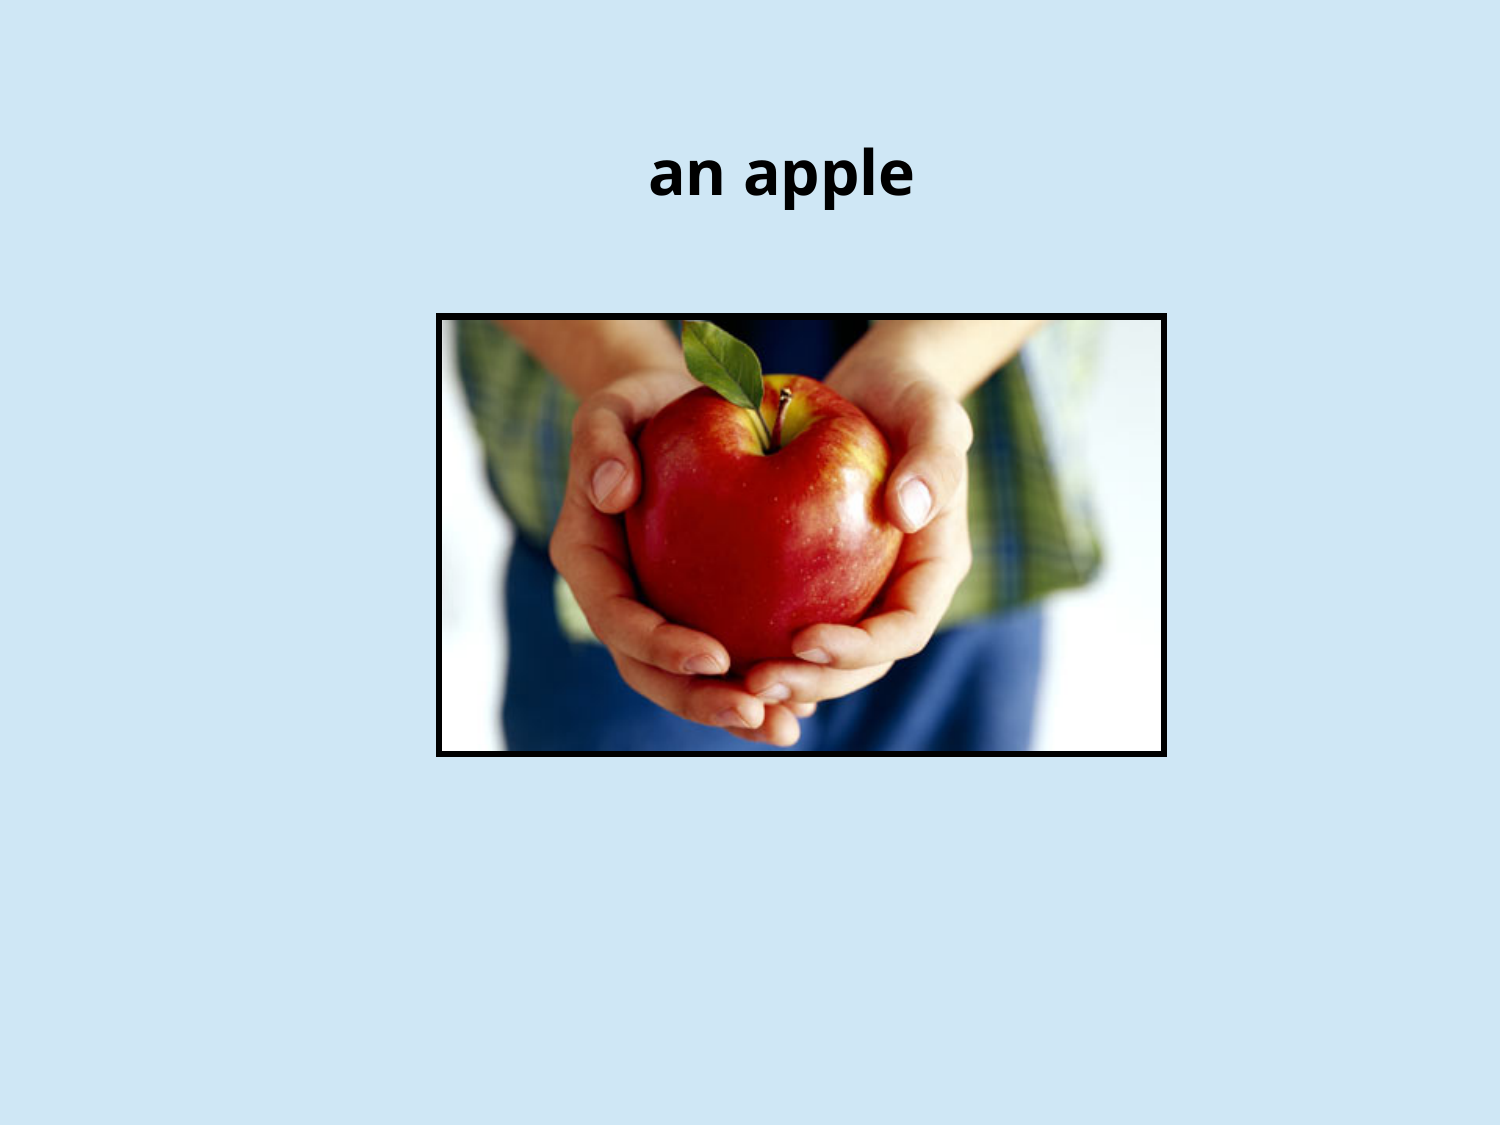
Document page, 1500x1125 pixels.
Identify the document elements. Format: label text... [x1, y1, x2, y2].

picture [441, 319, 1161, 751]
text_box an apple [321, 50, 1243, 216]
